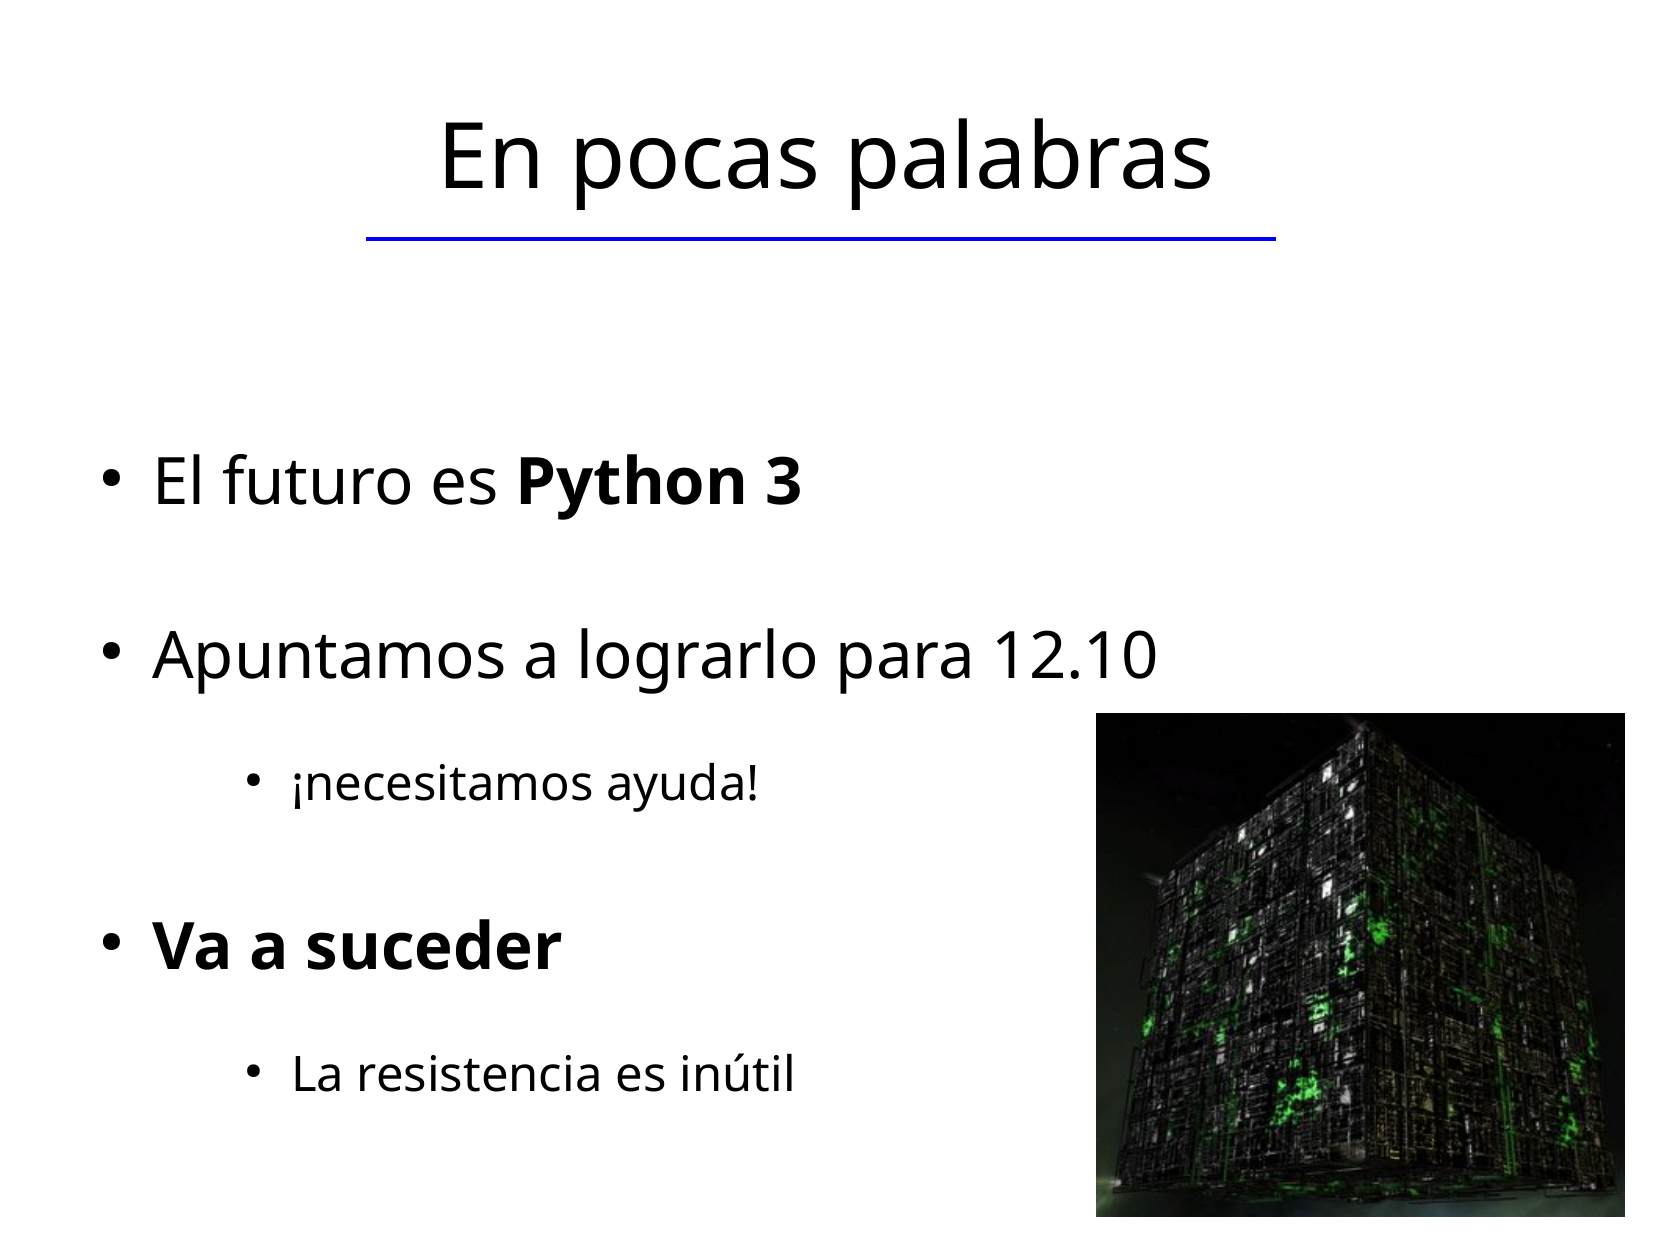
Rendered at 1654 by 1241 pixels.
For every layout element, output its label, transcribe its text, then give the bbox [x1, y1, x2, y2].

picture [1096, 713, 1625, 1217]
title En pocas palabras [82, 49, 1571, 257]
list El futuro es Python 3 Apuntamos a lograrlo para 12.10 ¡necesitamos ayuda! Va a suceder La resistencia es inútil [82, 390, 1538, 1110]
